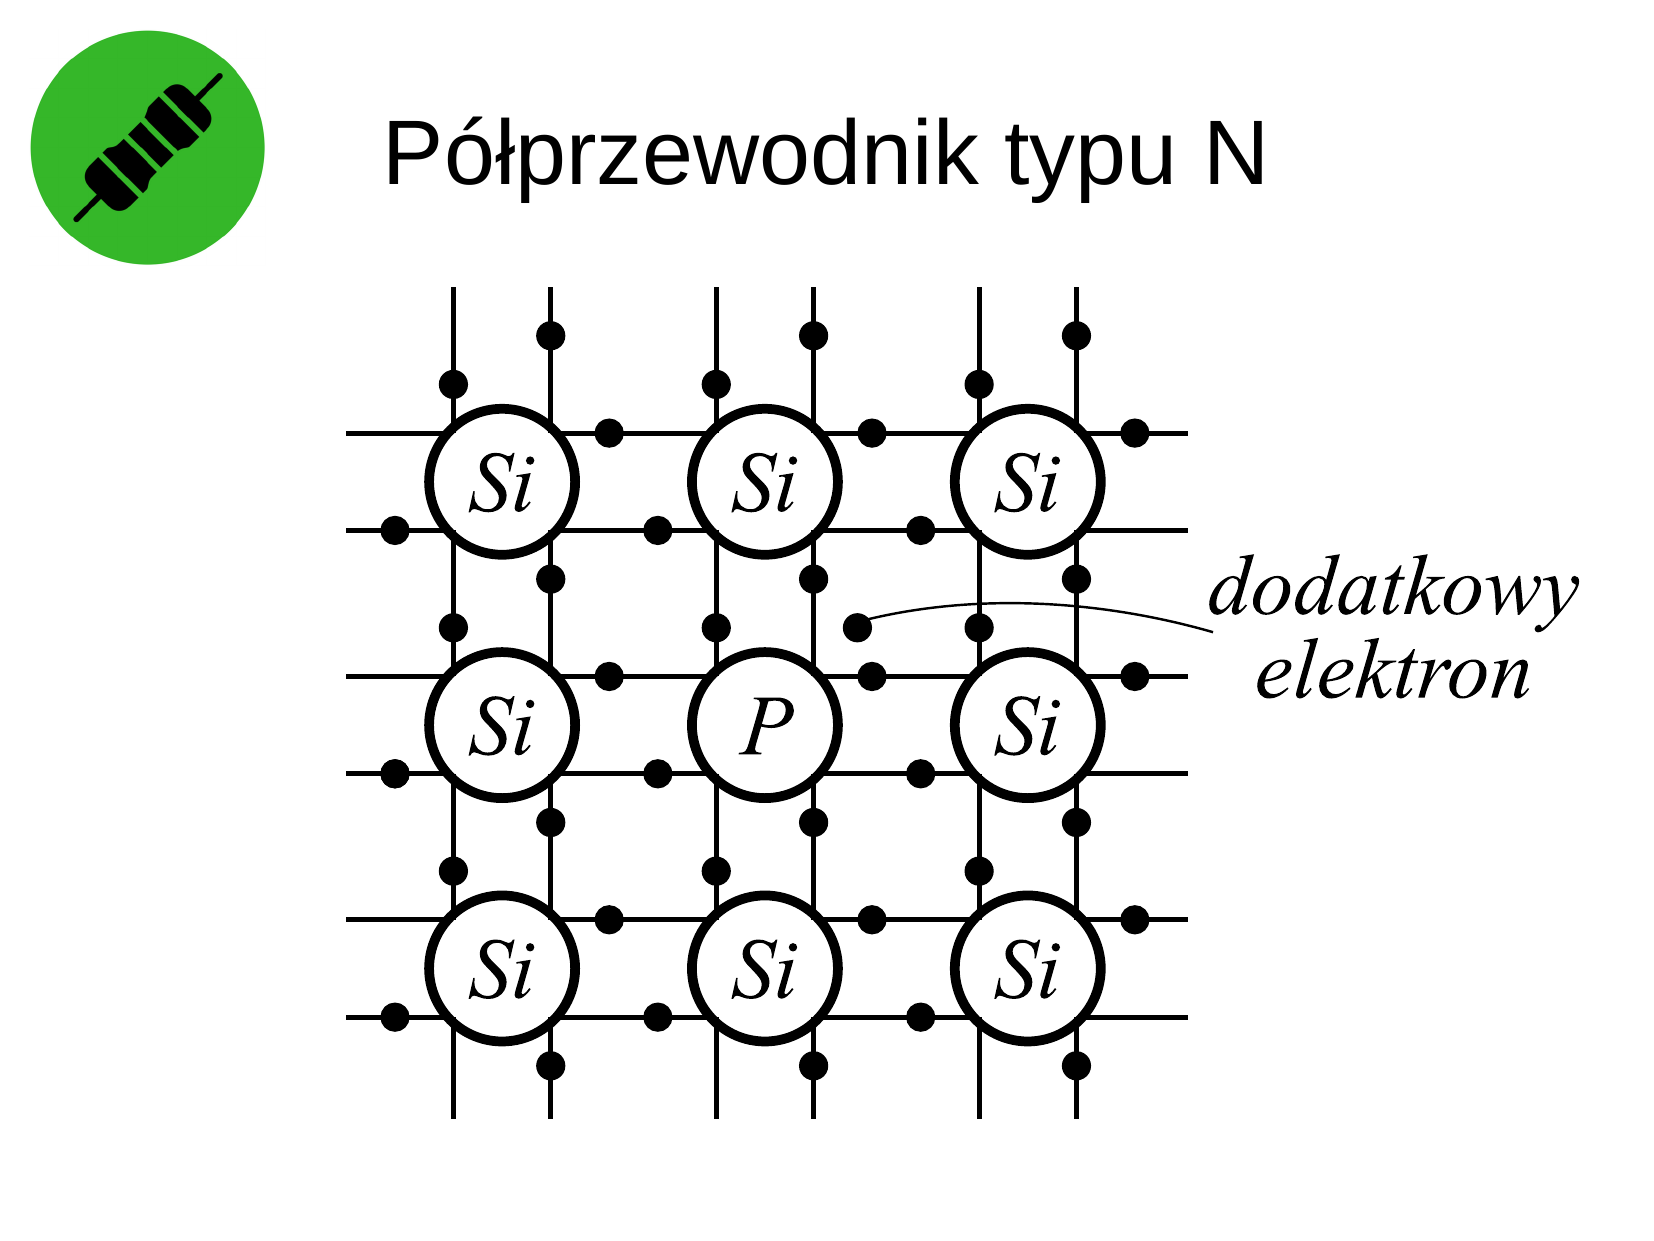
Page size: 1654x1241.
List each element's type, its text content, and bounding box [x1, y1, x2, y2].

picture [29, 29, 266, 266]
picture [324, 269, 1595, 1152]
title Półprzewodnik typu N [266, 49, 1571, 257]
